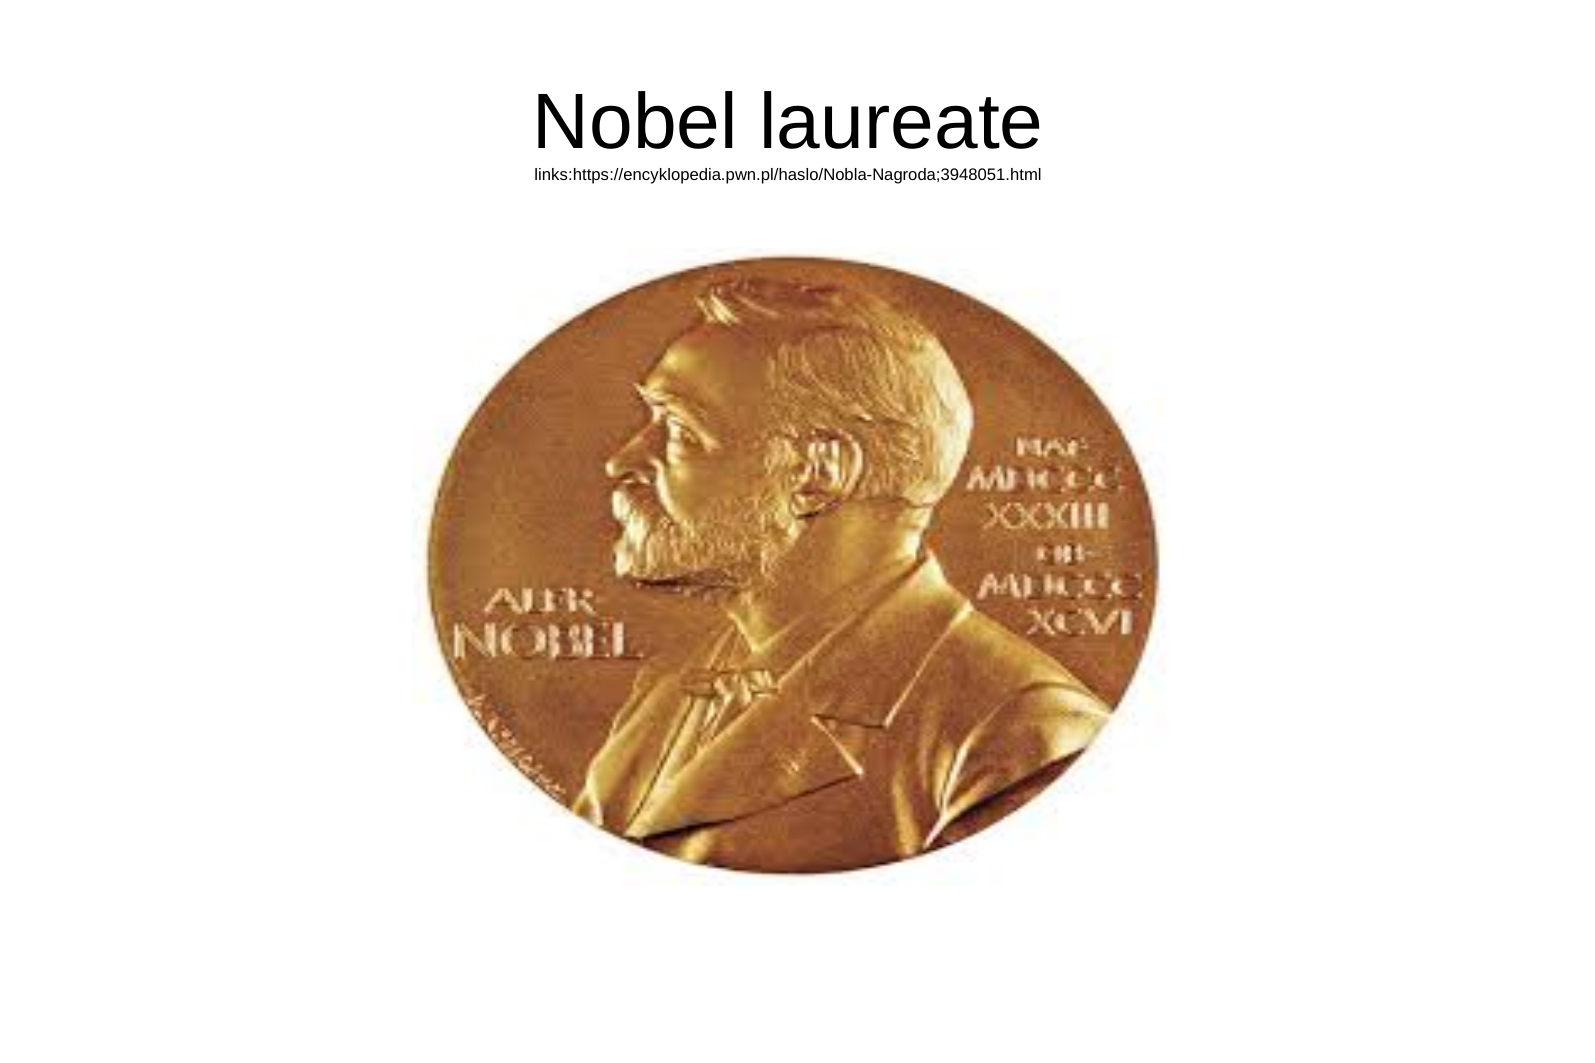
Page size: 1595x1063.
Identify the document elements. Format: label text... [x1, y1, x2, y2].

title Nobel laureate links:https://encyklopedia.pwn.pl/haslo/Nobla-Nagroda;3948051.html [70, 42, 1506, 220]
picture [412, 247, 1170, 886]
